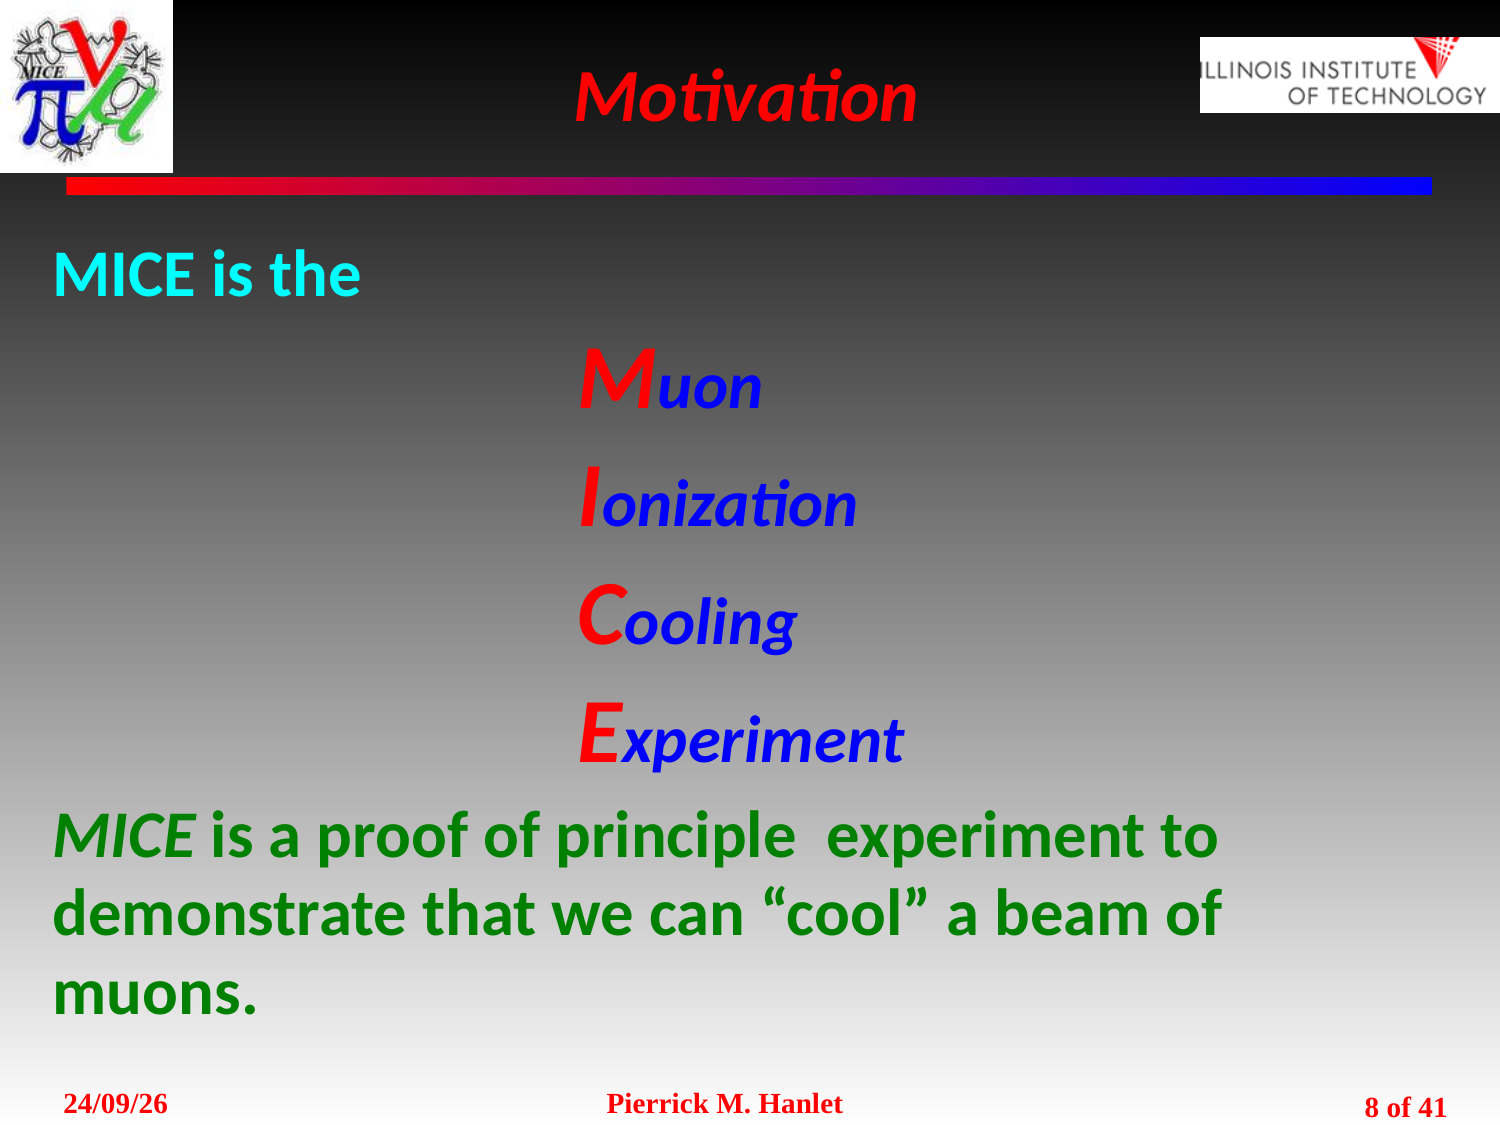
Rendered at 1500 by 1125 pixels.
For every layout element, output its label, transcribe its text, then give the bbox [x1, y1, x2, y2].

list MICE is the Muon Ionization Cooling Experiment MICE is a proof of principle experiment to demonstrate that we can “cool” a beam of muons. [37, 224, 1442, 1061]
picture [1259, 37, 1500, 113]
picture [0, 0, 173, 173]
title Motivation [234, 32, 1259, 157]
